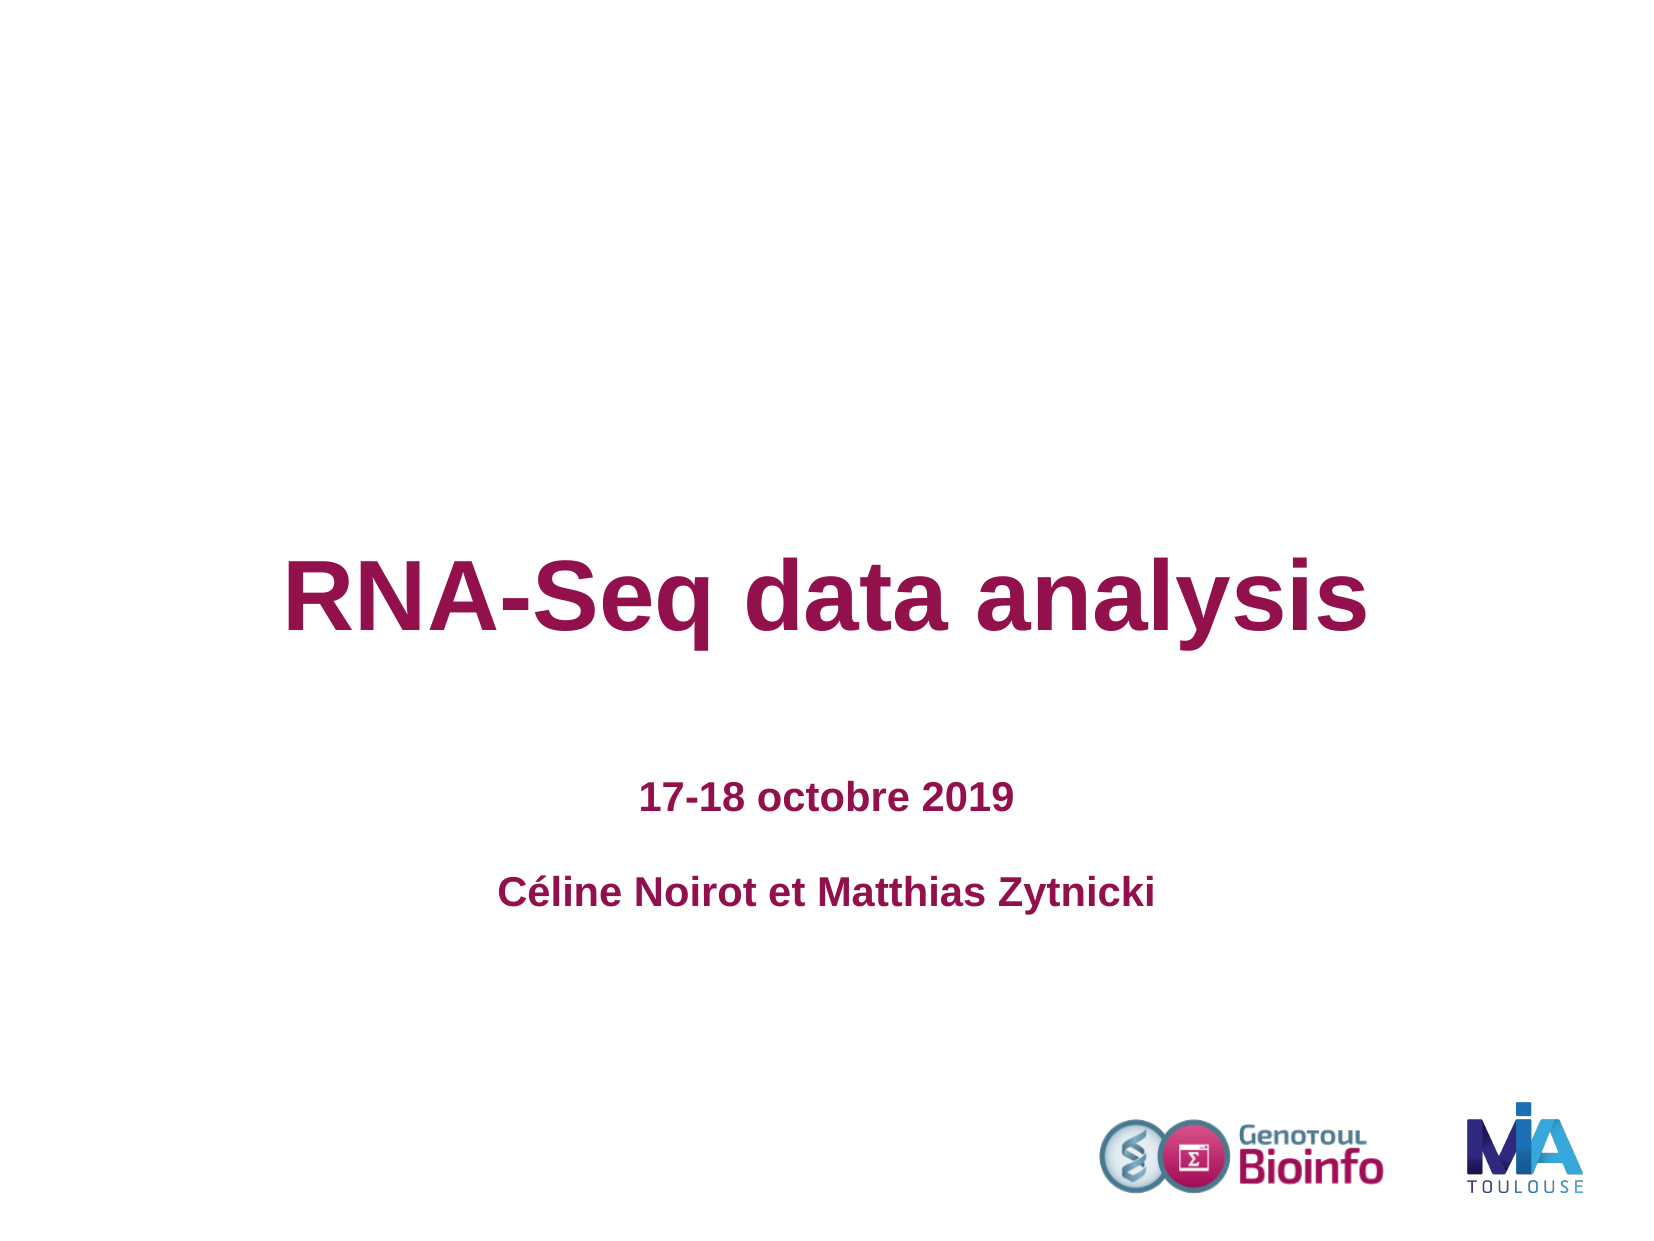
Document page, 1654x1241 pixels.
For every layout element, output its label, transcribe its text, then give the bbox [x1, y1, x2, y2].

picture [1090, 1110, 1394, 1203]
text_box RNA-Seq data analysis 17-18 octobre 2019 Céline Noirot et Matthias Zytnicki [82, 290, 1571, 1094]
picture [1467, 1102, 1583, 1193]
